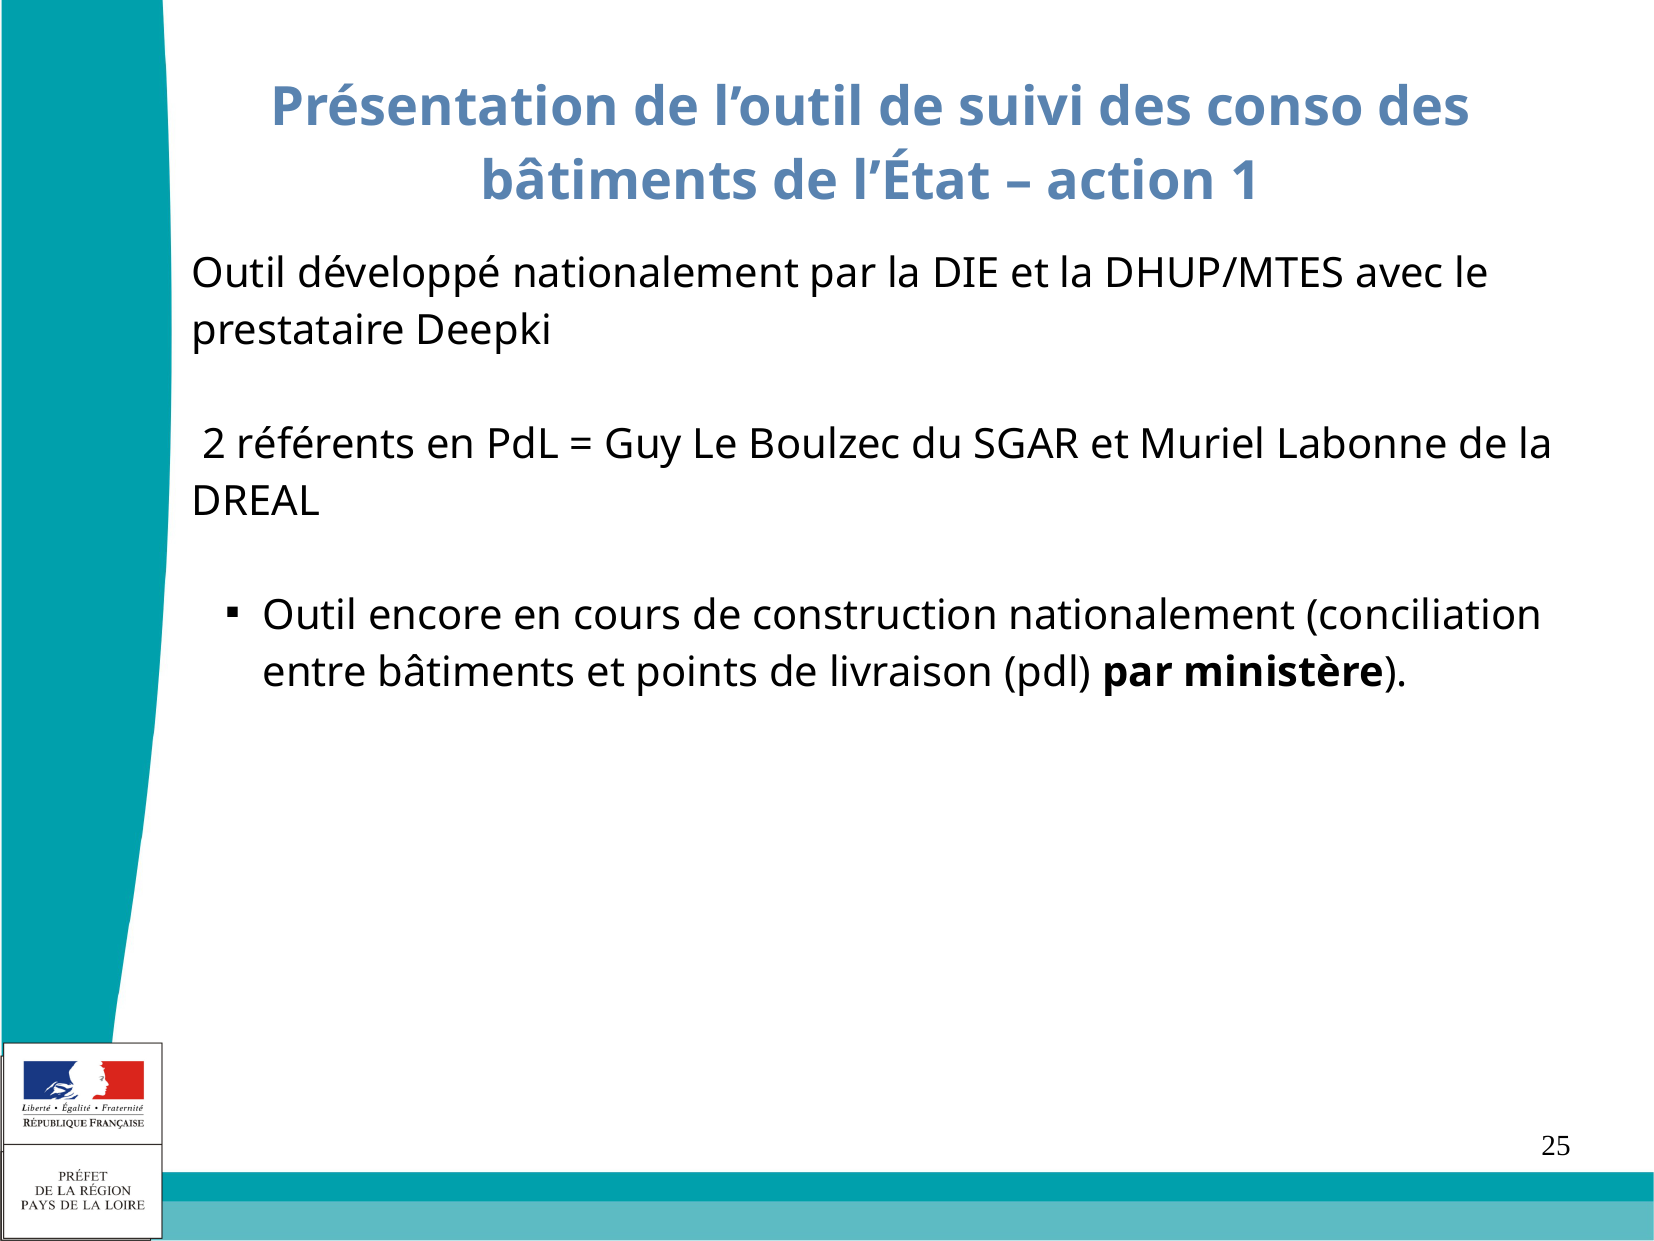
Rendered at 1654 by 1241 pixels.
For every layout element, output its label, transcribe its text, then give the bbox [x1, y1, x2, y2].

text_box Présentation de l’outil de suivi des conso des bâtiments de l’État – action 1 [206, 59, 1536, 184]
text_box Outil développé nationalement par la DIE et la DHUP/MTES avec le prestataire Deepki 2 référents en PdL = Guy Le Boulzec du SGAR et Muriel Labonne de la DREAL Outil encore en cours de construction nationalement (conciliation entre bâtiments et points de livraison (pdl) par ministère). [177, 235, 1654, 1075]
picture [0, 0, 1654, 1241]
